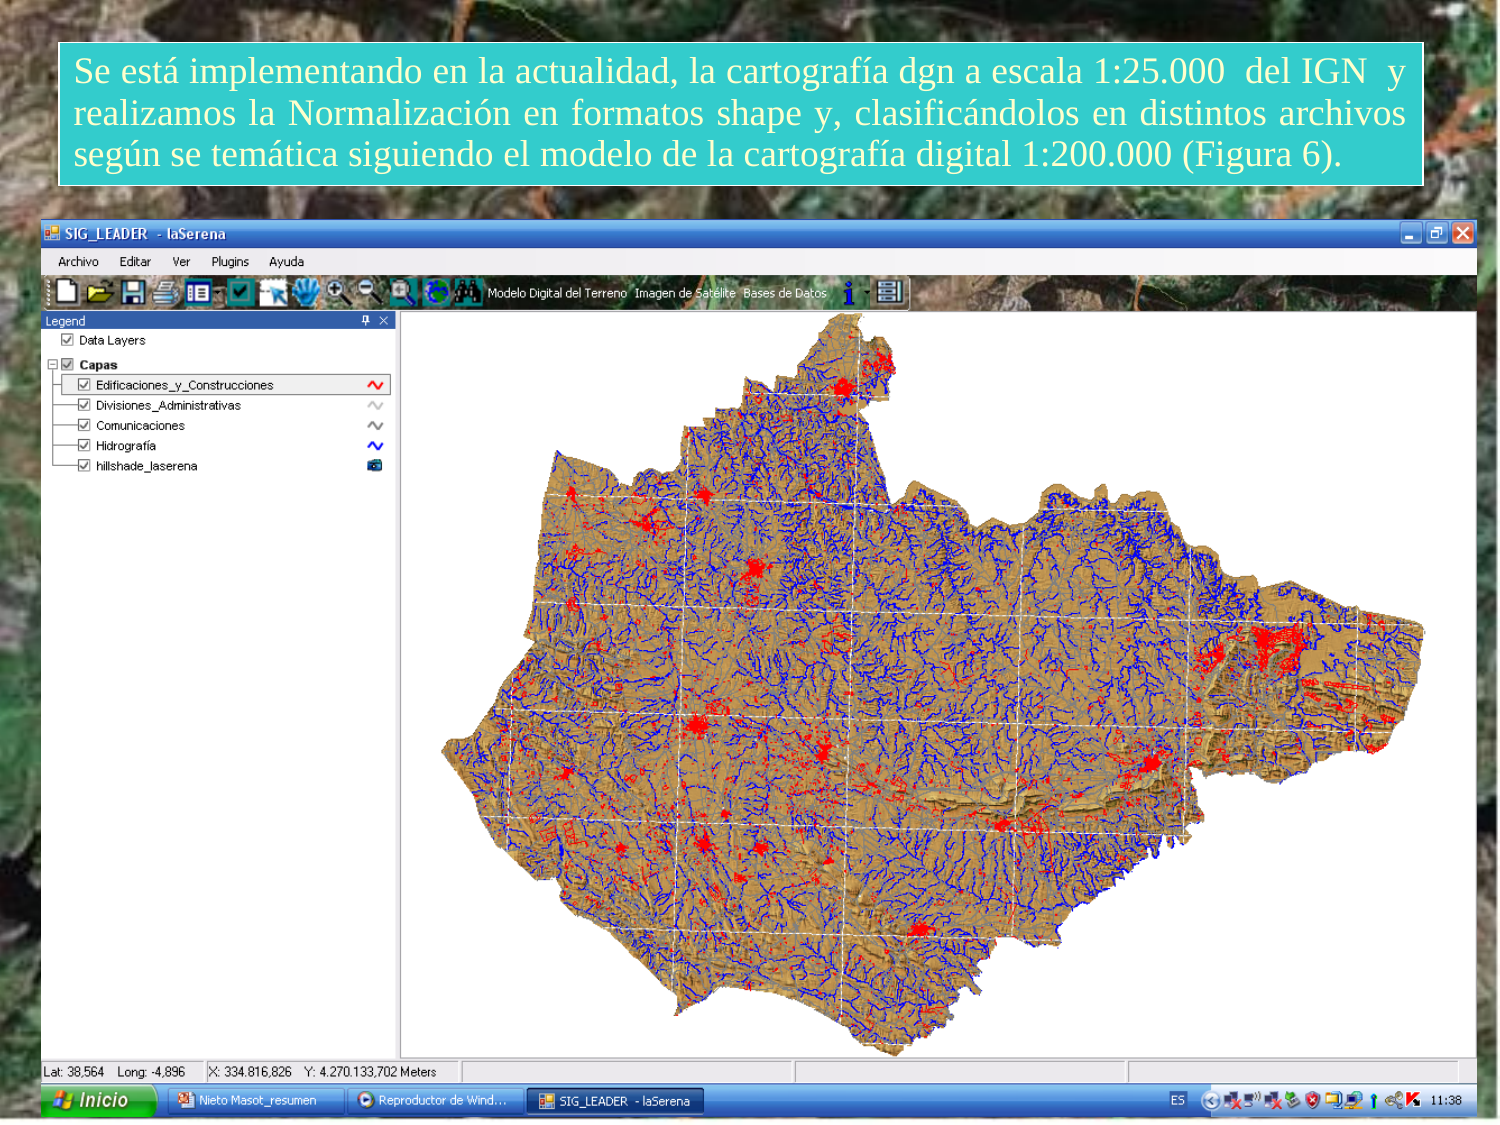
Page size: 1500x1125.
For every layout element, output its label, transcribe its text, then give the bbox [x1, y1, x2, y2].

picture [0, 0, 1500, 1125]
list Se está implementando en la actualidad, la cartografía dgn a escala 1:25.000 del IGN y realizamos la Normalización en formatos shape y, clasificándolos en distintos archivos según se temática siguiendo el modelo de la cartografía digital 1:200.000 (Figura 6). [58, 42, 1424, 186]
